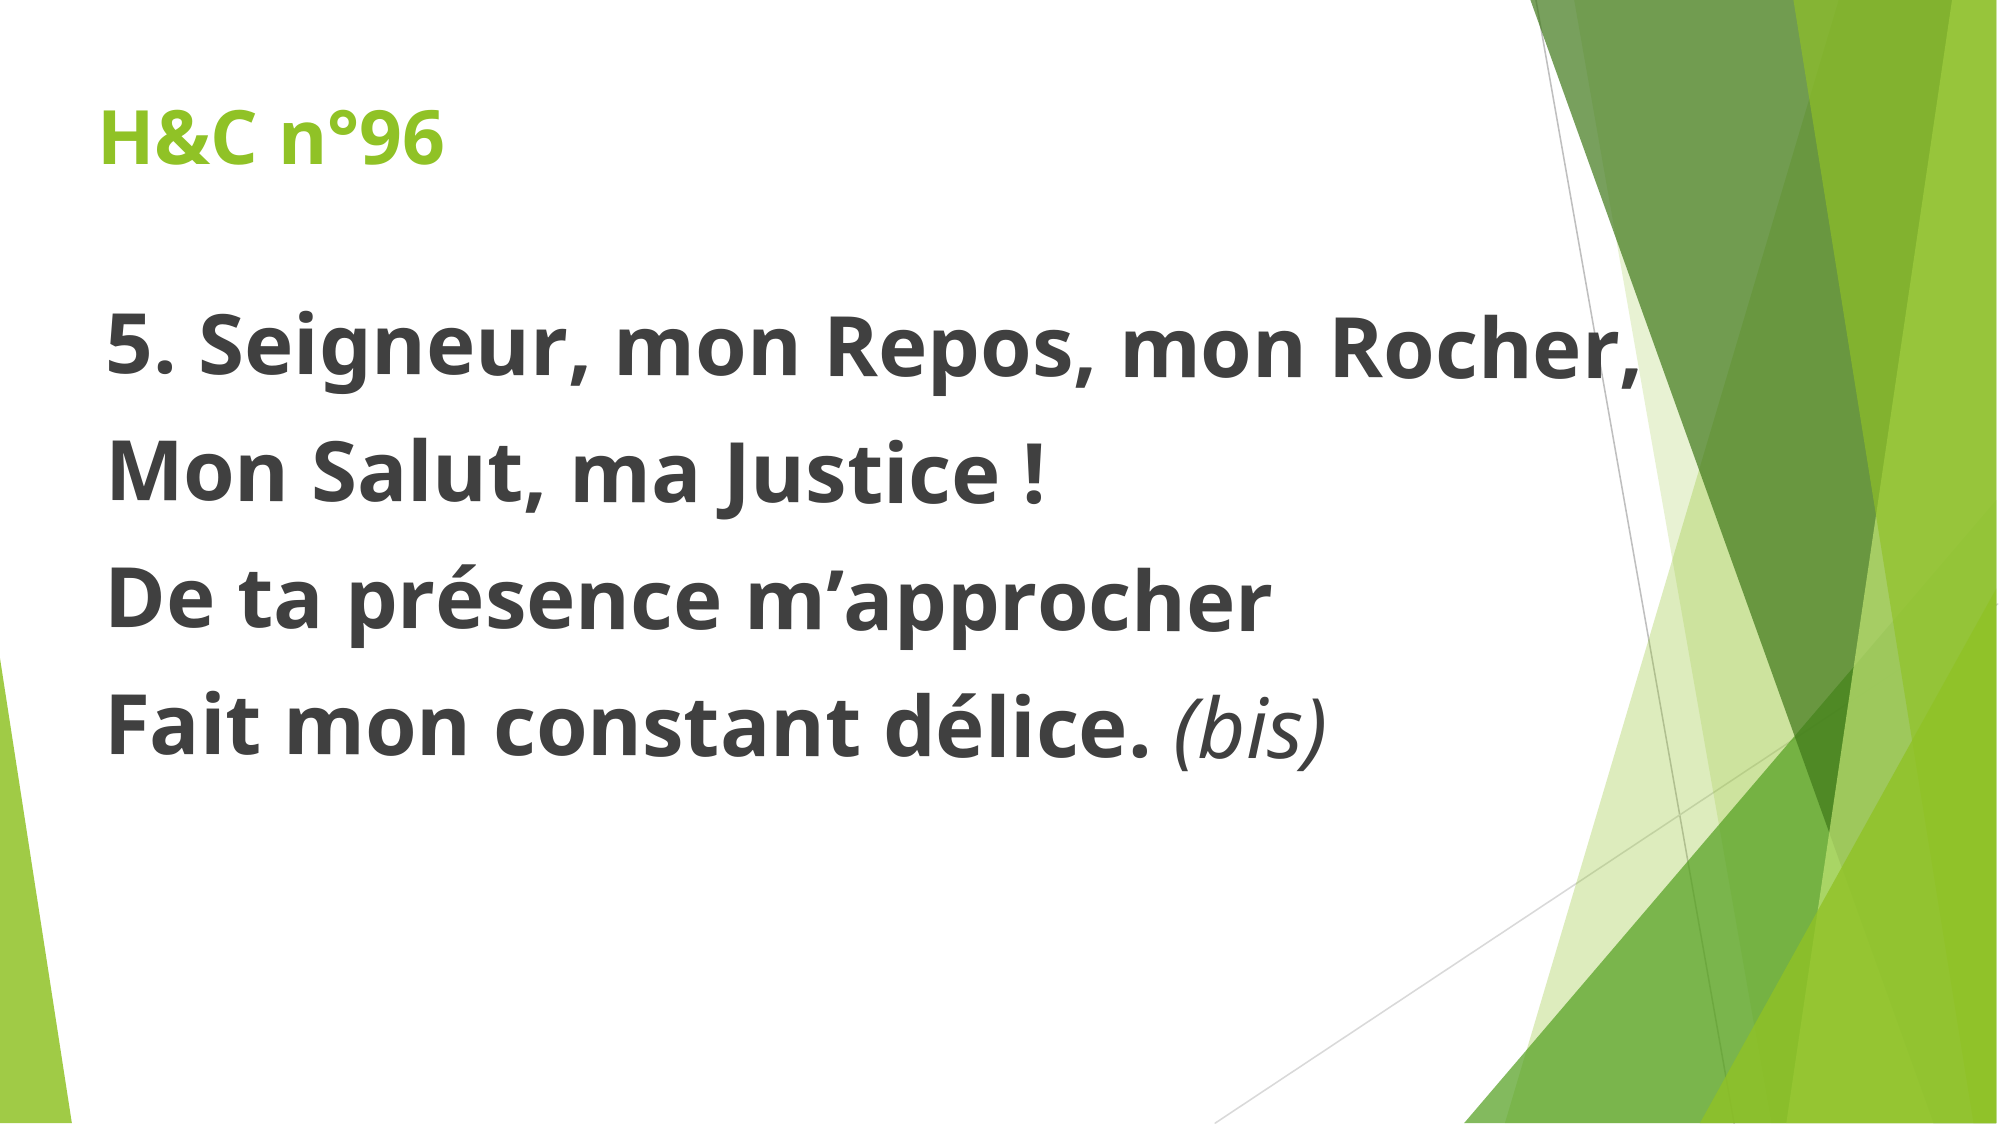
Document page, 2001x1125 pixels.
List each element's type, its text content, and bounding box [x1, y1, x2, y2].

text_box 5. Seigneur, mon Repos, mon Rocher, Mon Salut, ma Justice ! De ta présence m’approcher Fait mon constant délice. (bis) [88, 267, 1958, 1086]
text_box H&C n°96 [82, 82, 496, 189]
